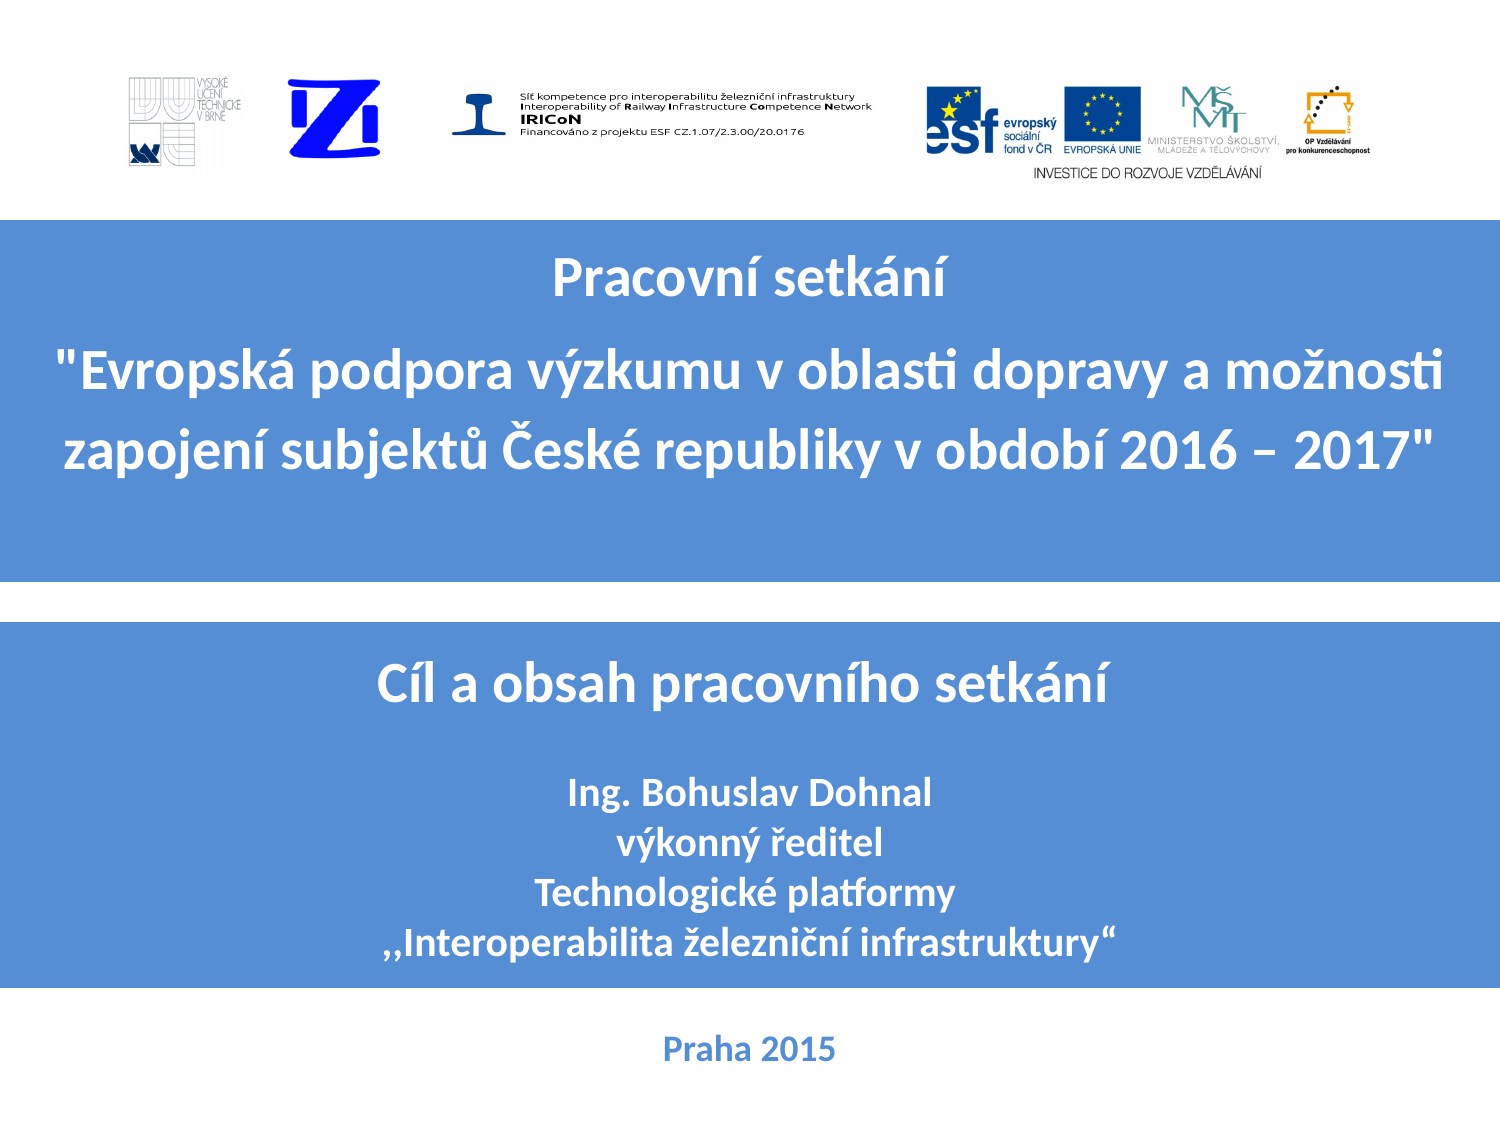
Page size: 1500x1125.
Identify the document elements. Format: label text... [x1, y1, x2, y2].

text_box Praha 2015 [626, 988, 874, 1106]
picture [903, 65, 1400, 196]
picture [280, 73, 393, 168]
picture [125, 68, 244, 174]
text_box Cíl a obsah pracovního setkání Ing. Bohuslav Dohnal výkonný ředitel Technologické platformy ,,Interoperabilita železniční infrastruktury“ [0, 622, 1500, 988]
text_box Pracovní setkání "Evropská podpora výzkumu v oblasti dopravy a možnosti zapojení subjektů České republiky v období 2016 – 2017" [0, 220, 1500, 582]
picture [433, 81, 879, 161]
